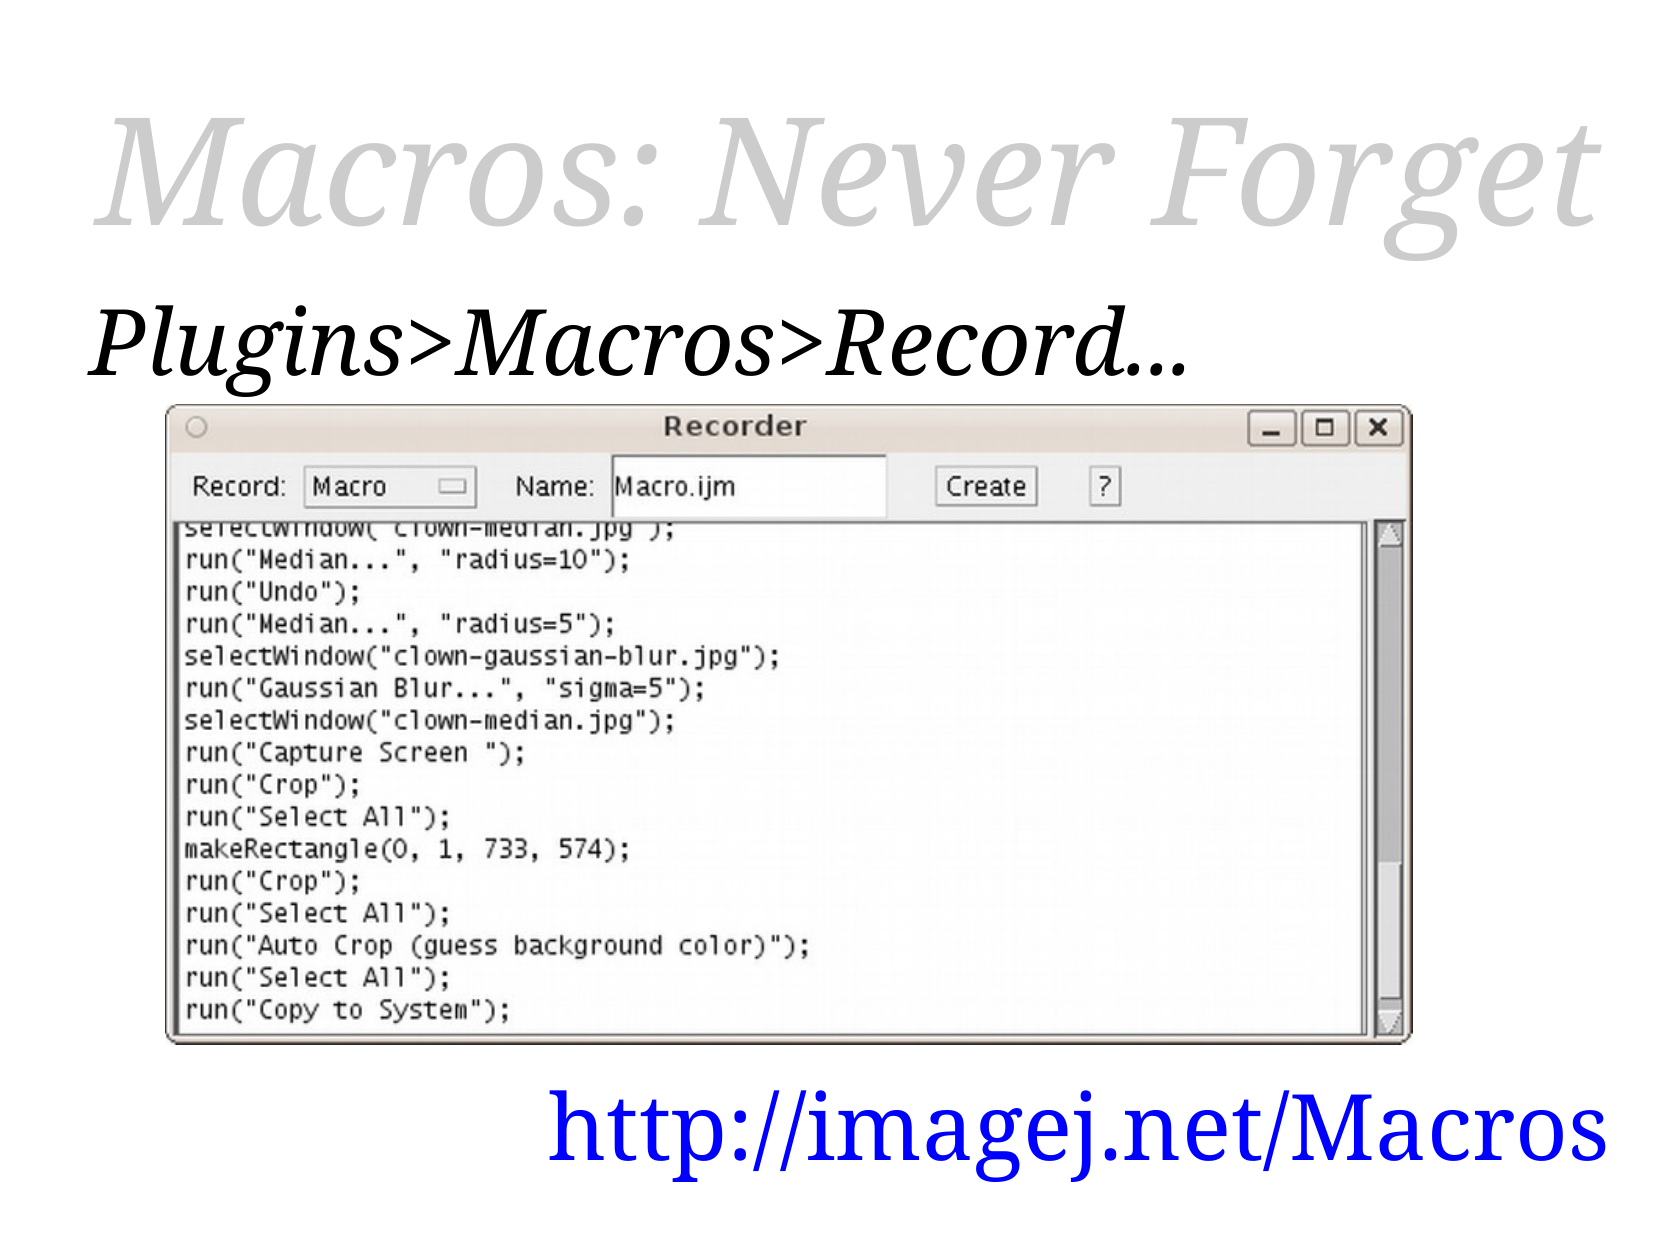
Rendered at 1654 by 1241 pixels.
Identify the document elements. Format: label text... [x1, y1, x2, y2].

text_box Macros: Never Forget [81, 57, 1654, 239]
text_box Plugins>Macros>Record... [50, 270, 1626, 428]
text_box http://imagej.net/Macros [50, 1055, 1626, 1172]
picture [165, 428, 1413, 1045]
